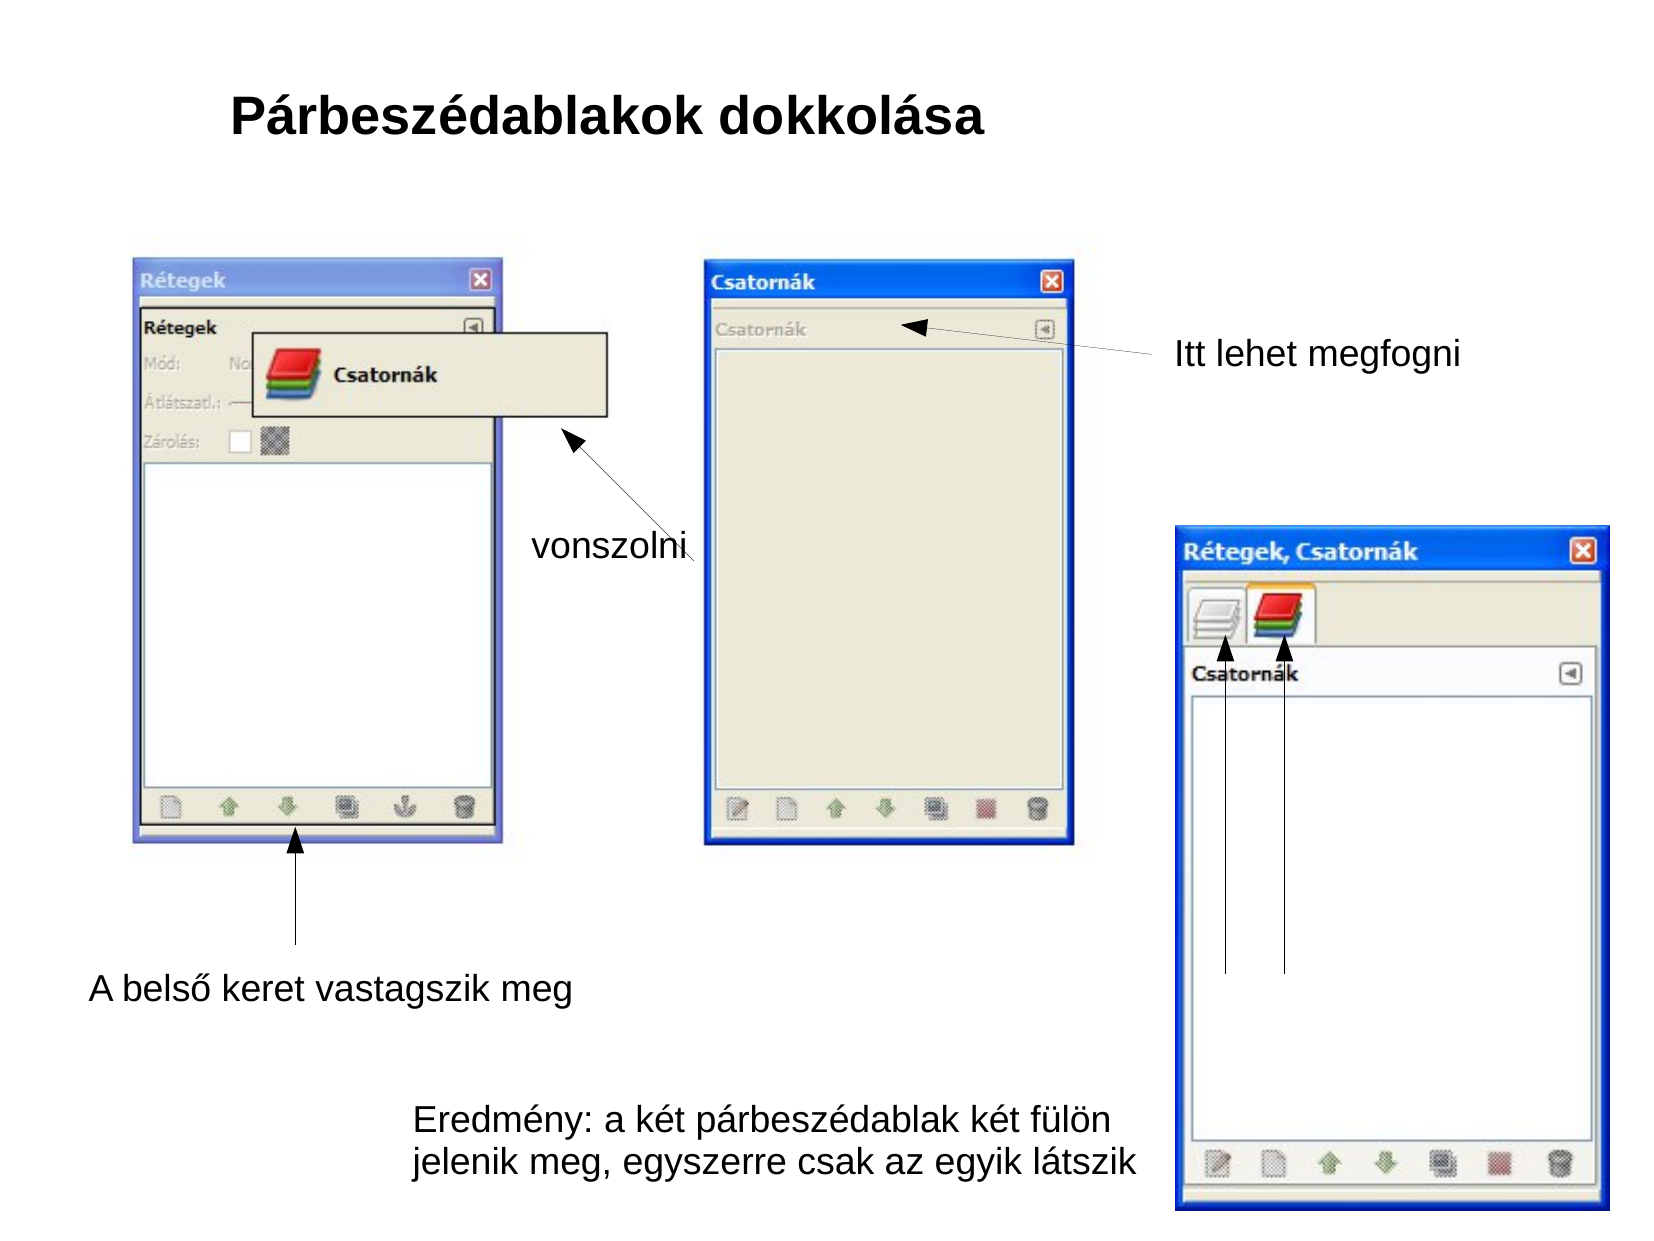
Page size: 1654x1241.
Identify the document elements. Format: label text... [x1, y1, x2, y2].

picture [44, 206, 1610, 1211]
text_box Eredmény: a két párbeszédablak két fülön jelenik meg, egyszerre csak az egyik látszik [397, 1090, 1151, 1190]
text_box vonszolni [516, 516, 703, 574]
text_box A belső keret vastagszik meg [73, 959, 589, 1017]
text_box Párbeszédablakok dokkolása [215, 78, 1001, 155]
text_box Itt lehet megfogni [1159, 324, 1477, 382]
